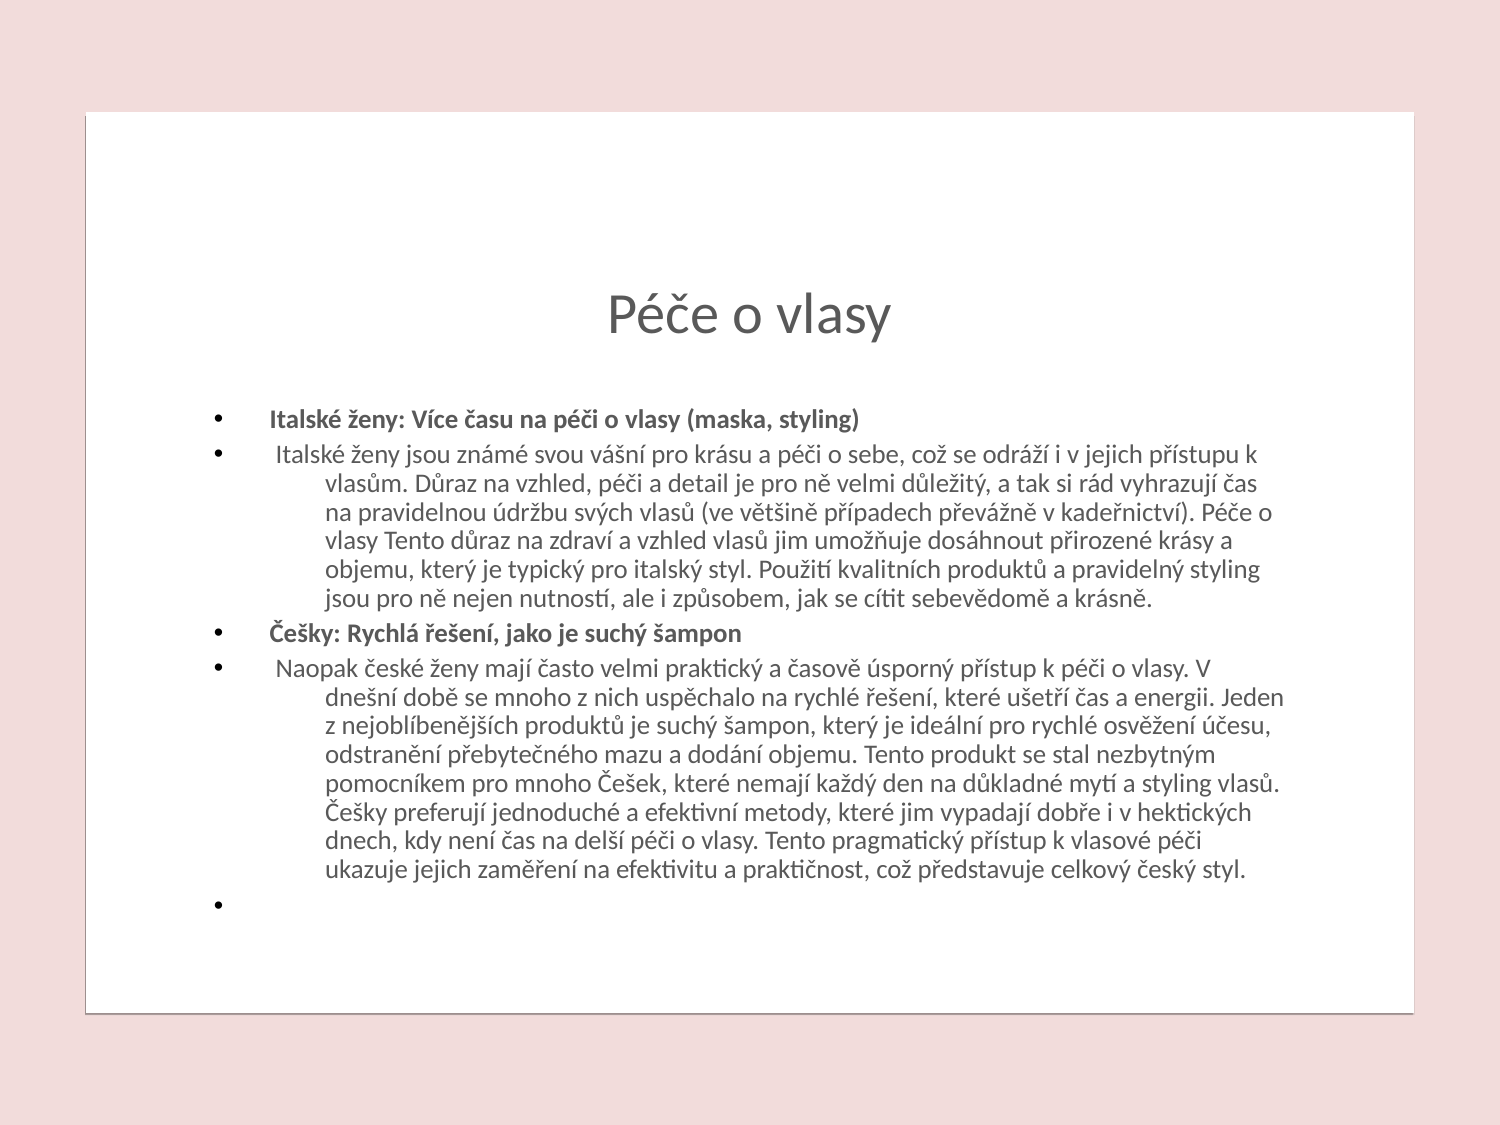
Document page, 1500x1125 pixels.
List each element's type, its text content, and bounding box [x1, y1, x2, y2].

title Péče o vlasy [198, 206, 1302, 353]
list Italské ženy: Více času na péči o vlasy (maska, styling) Italské ženy jsou známé svou vášní pro krásu a péči o sebe, což se odráží i v jejich přístupu k vlasům. Důraz na vzhled, péči a detail je pro ně velmi důležitý, a tak si rád vyhrazují čas na pravidelnou údržbu svých vlasů (ve většině případech převážně v kadeřnictví). Péče o vlasy Tento důraz na zdraví a vzhled vlasů jim umožňuje dosáhnout přirozené krásy a objemu, který je typický pro italský styl. Použití kvalitních produktů a pravidelný styling jsou pro ně nejen nutností, ale i způsobem, jak se cítit sebevědomě a krásně. Češky: Rychlá řešení, jako je suchý šampon Naopak české ženy mají často velmi praktický a časově úsporný přístup k péči o vlasy. V dnešní době se mnoho z nich uspěchalo na rychlé řešení, které ušetří čas a energii. Jeden z nejoblíbenějších produktů je suchý šampon, který je ideální pro rychlé osvěžení účesu, odstranění přebytečného mazu a dodání objemu. Tento produkt se stal nezbytným pomocníkem pro mnoho Češek, které nemají každý den na důkladné mytí a styling vlasů. Češky preferují jednoduché a efektivní metody, které jim vypadají dobře i v hektických dnech, kdy není čas na delší péči o vlasy. Tento pragmatický přístup k vlasové péči ukazuje jejich zaměření na efektivitu a praktičnost, což představuje celkový český styl. [198, 398, 1302, 919]
text_box [0, 0, 1500, 1125]
